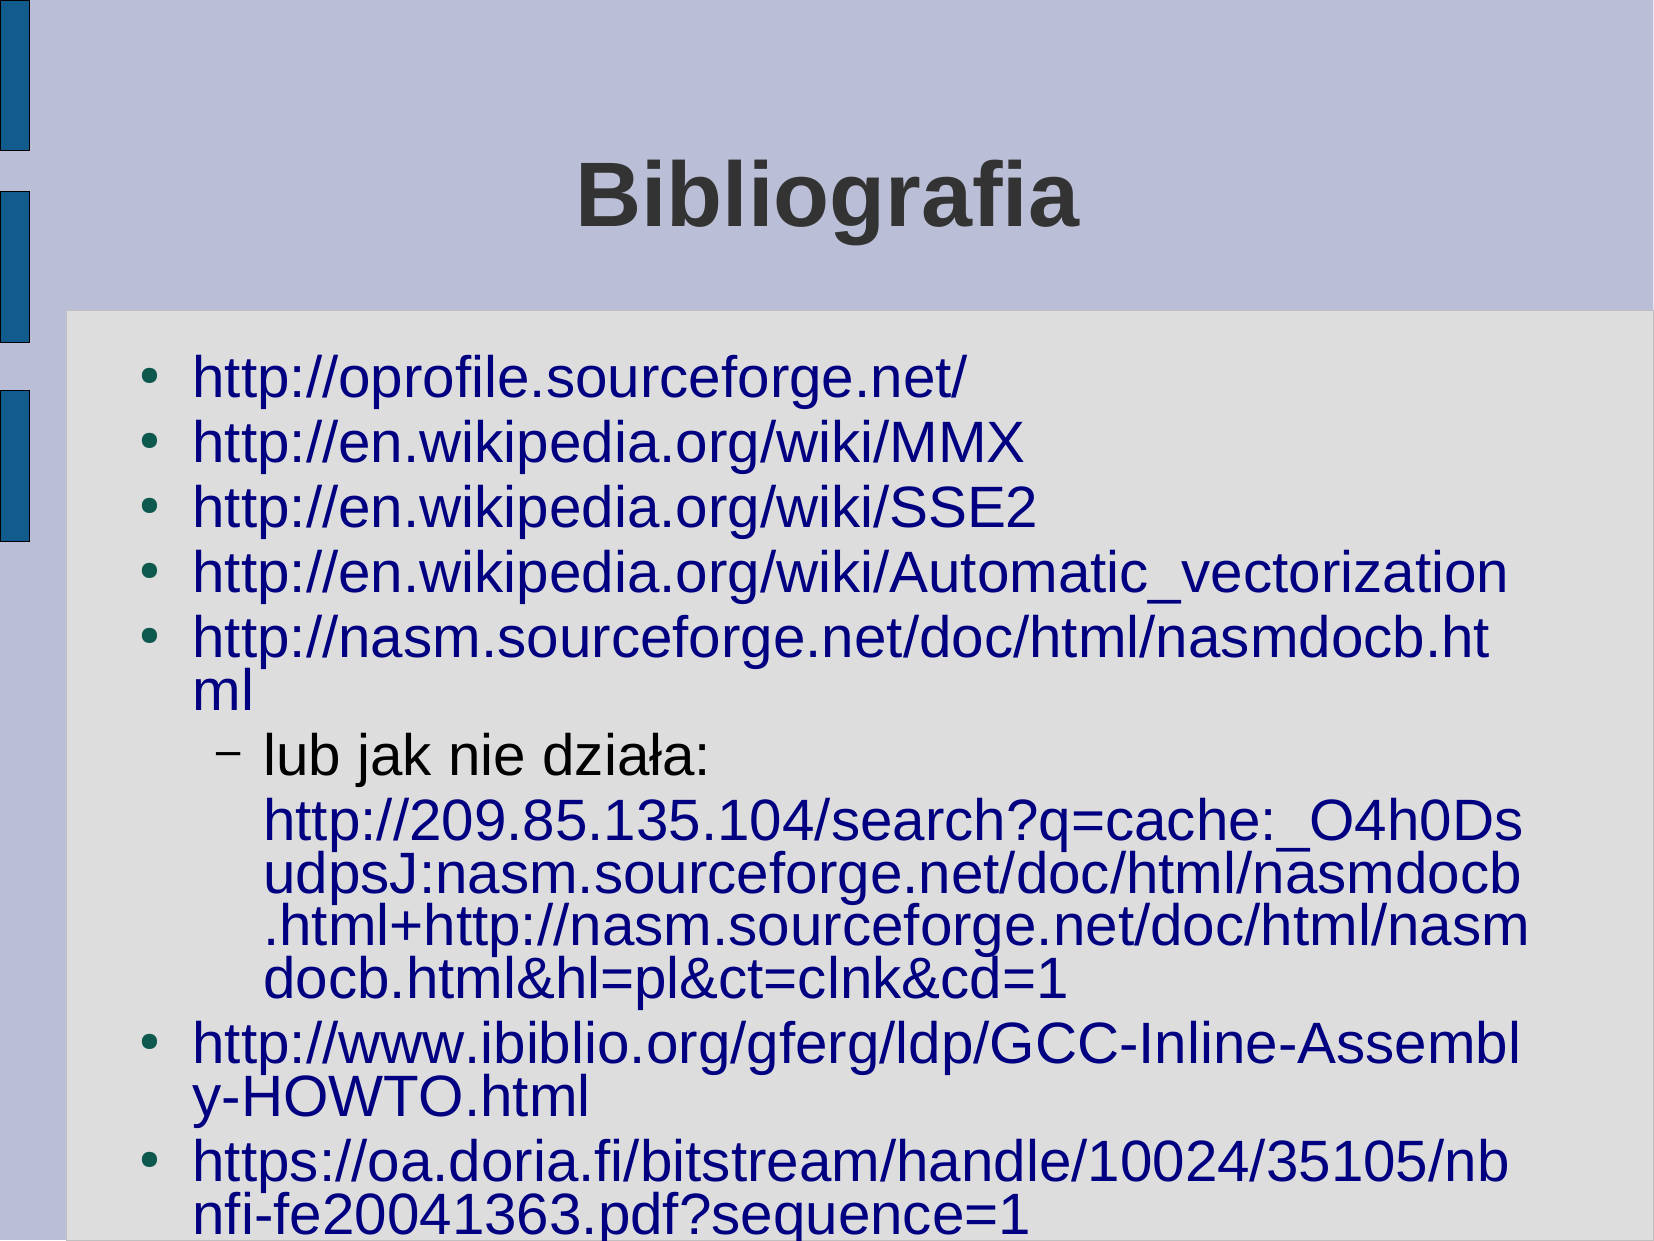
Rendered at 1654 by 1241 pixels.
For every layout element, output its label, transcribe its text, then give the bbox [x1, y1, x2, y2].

list http://oprofile.sourceforge.net/ http://en.wikipedia.org/wiki/MMX http://en.wikipedia.org/wiki/SSE2 http://en.wikipedia.org/wiki/Automatic_vectorization http://nasm.sourceforge.net/doc/html/nasmdocb.html lub jak nie działa: http://209.85.135.104/search?q=cache:_O4h0DsudpsJ:nasm.sourceforge.net/doc/html/nasmdocb.html+http://nasm.sourceforge.net/doc/html/nasmdocb.html&hl=pl&ct=clnk&cd=1 http://www.ibiblio.org/gferg/ldp/GCC-Inline-Assembly-HOWTO.html https://oa.doria.fi/bitstream/handle/10024/35105/nbnfi-fe20041363.pdf?sequence=1 http://software.intel.com/en-us/articles/using-intel-vtune-performance-analyzer-events-ratios-optimizing-applications/ (3.4.1)http://www.intel.com/Assets/PDF/manual/248966.pdf [121, 344, 1534, 1241]
title Bibliografia [121, 91, 1534, 299]
